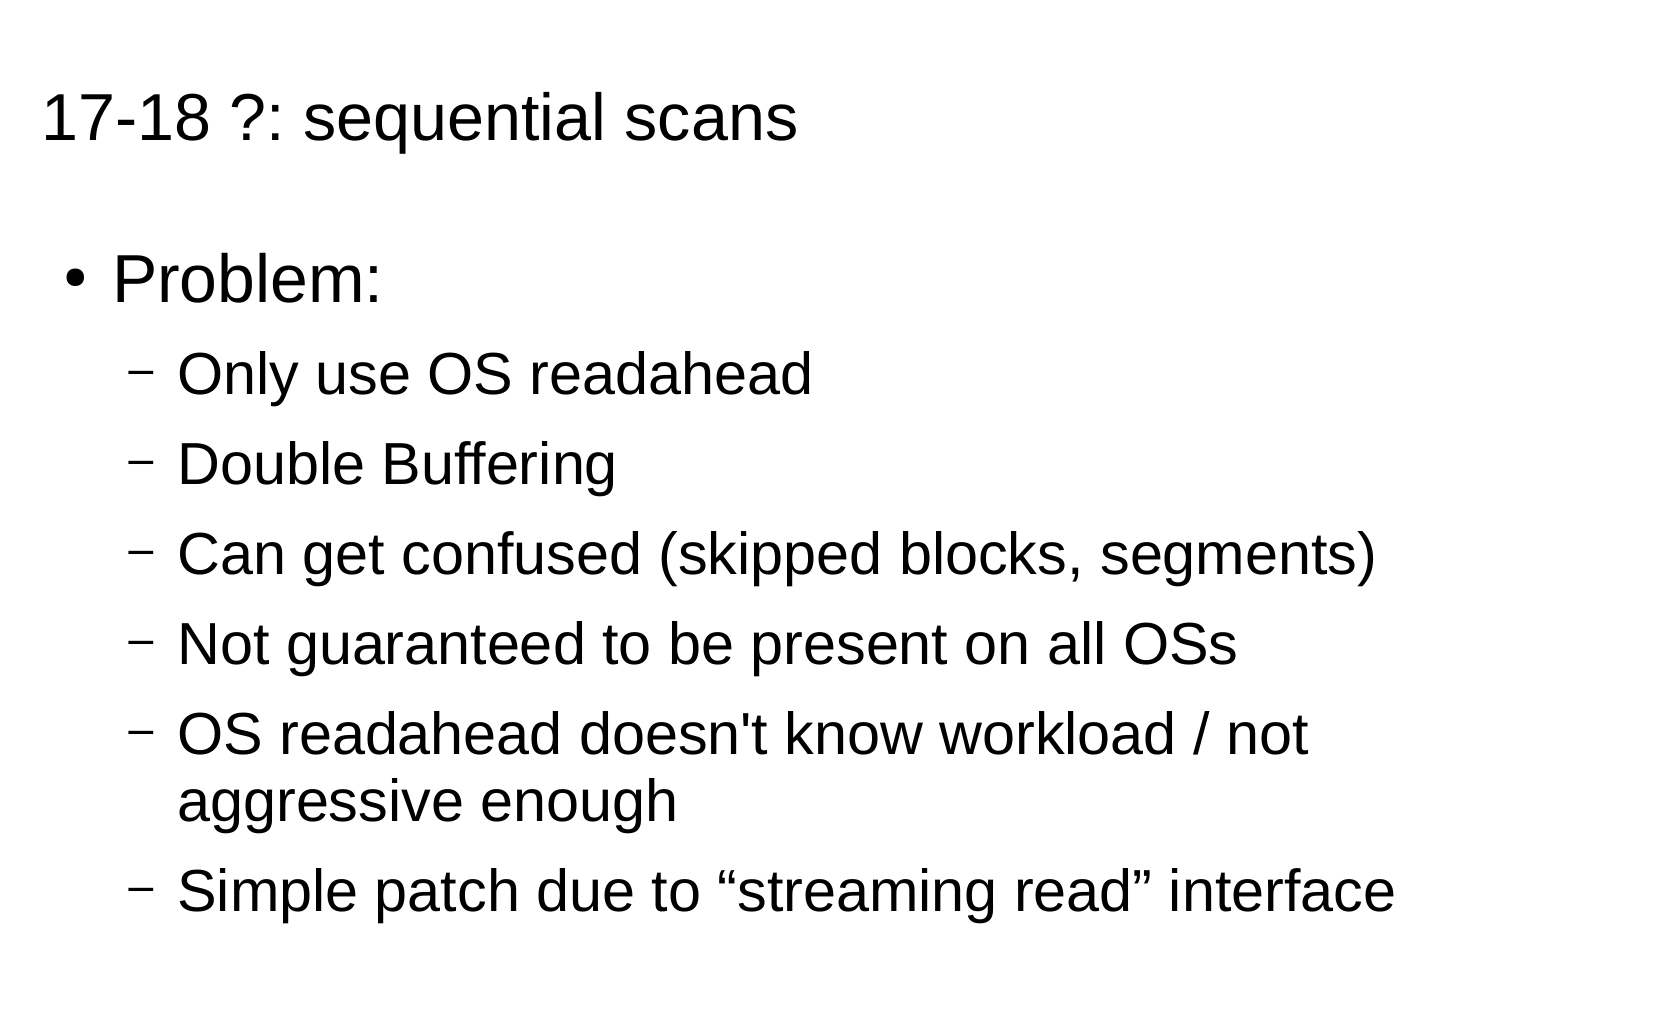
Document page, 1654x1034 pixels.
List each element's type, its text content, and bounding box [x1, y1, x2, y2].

list Problem: Only use OS readahead Double Buffering Can get confused (skipped blocks, segments) Not guaranteed to be present on all OSs OS readahead doesn't know workload / not aggressive enough Simple patch due to “streaming read” interface [47, 241, 1605, 930]
title 17-18 ?: sequential scans [41, 40, 1605, 195]
